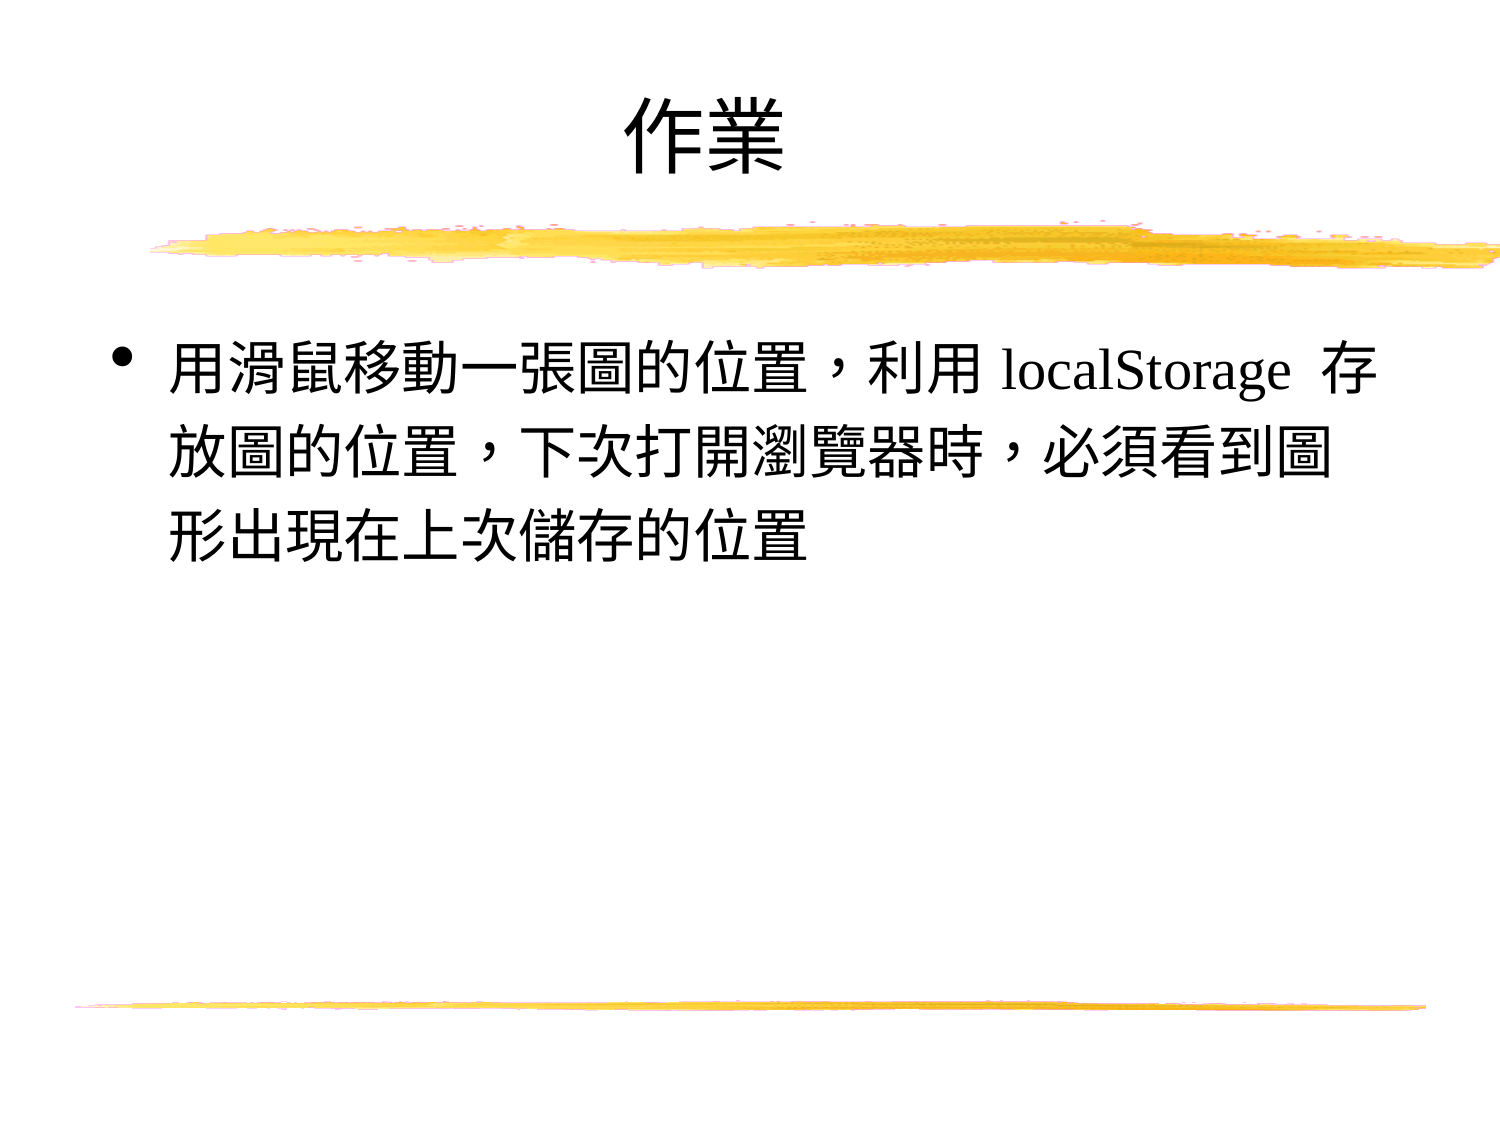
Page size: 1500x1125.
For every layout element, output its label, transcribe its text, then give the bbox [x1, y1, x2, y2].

list 用滑鼠移動一張圖的位置，利用localStorage 存放圖的位置，下次打開瀏覽器時，必須看到圖形出現在上次儲存的位置 [112, 321, 1388, 975]
title 作業 [66, 37, 1342, 225]
picture [150, 215, 1500, 279]
picture [75, 999, 1426, 1013]
